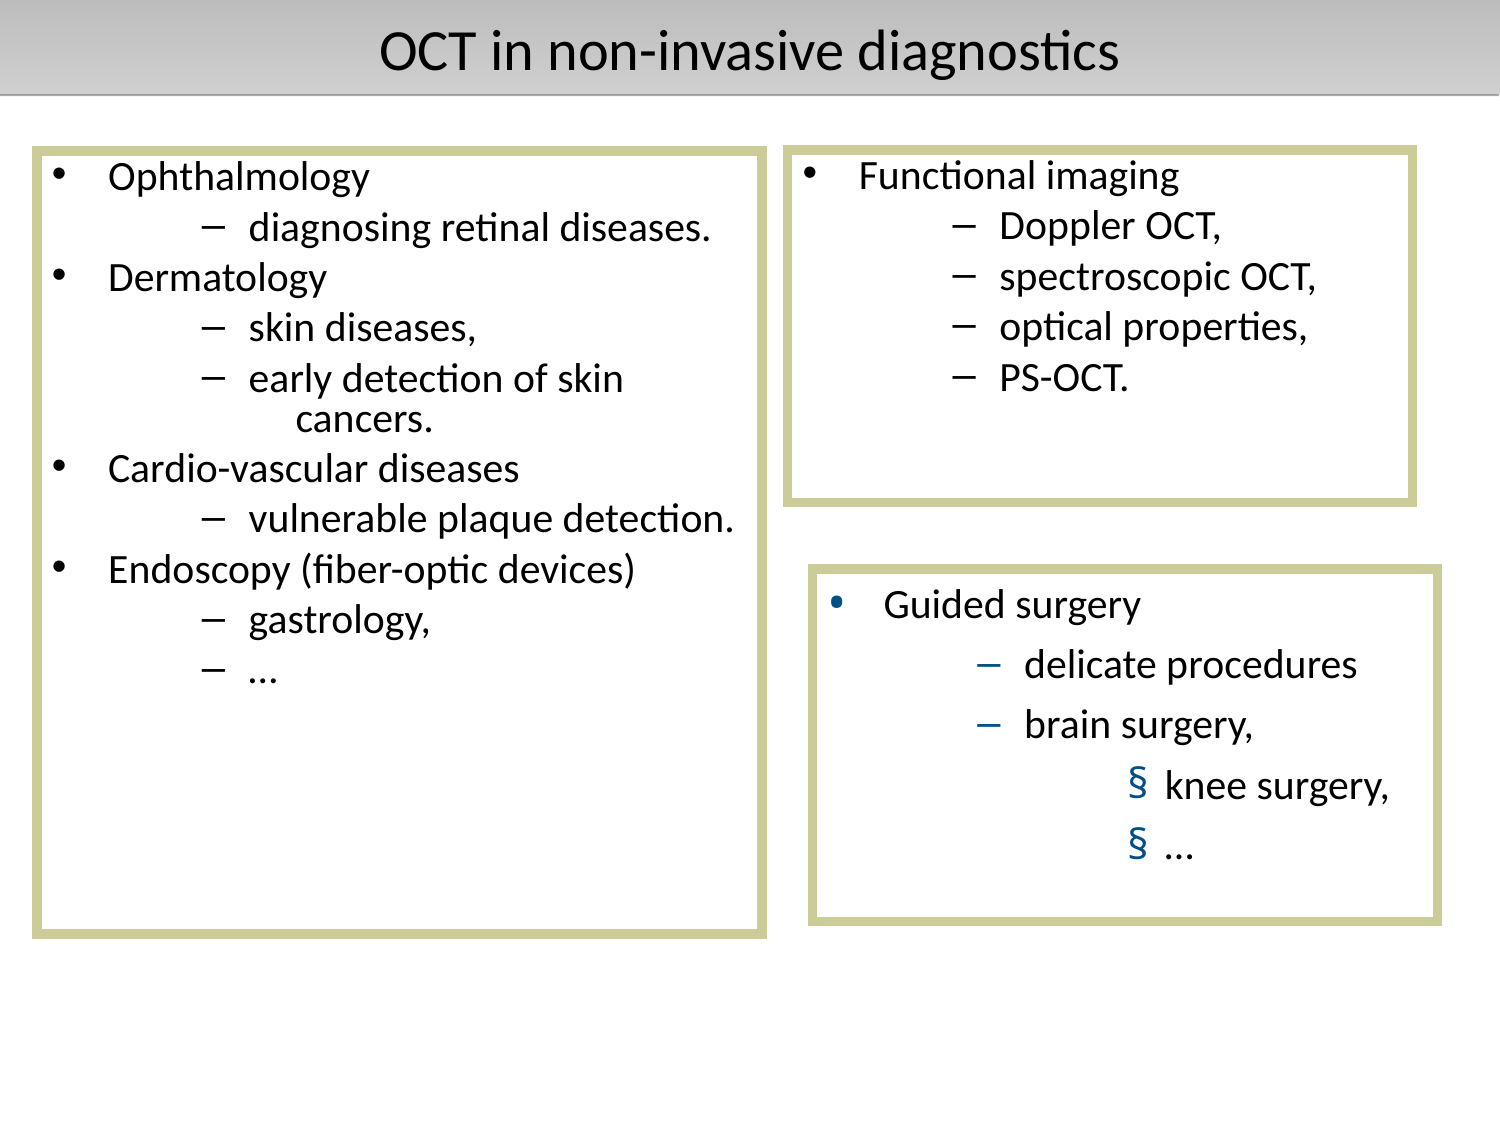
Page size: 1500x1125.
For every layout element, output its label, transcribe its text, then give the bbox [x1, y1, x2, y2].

title OCT in non-invasive diagnostics [23, 0, 1477, 94]
text_box Guided surgery delicate procedures brain surgery, knee surgery, … [812, 569, 1438, 922]
text_box Functional imaging Doppler OCT, spectroscopic OCT, optical properties, PS-OCT. [787, 149, 1413, 503]
text_box Ophthalmology diagnosing retinal diseases. Dermatology skin diseases, early detection of skin cancers. Cardio-vascular diseases vulnerable plaque detection. Endoscopy (fiber-optic devices) gastrology, … [36, 151, 762, 935]
